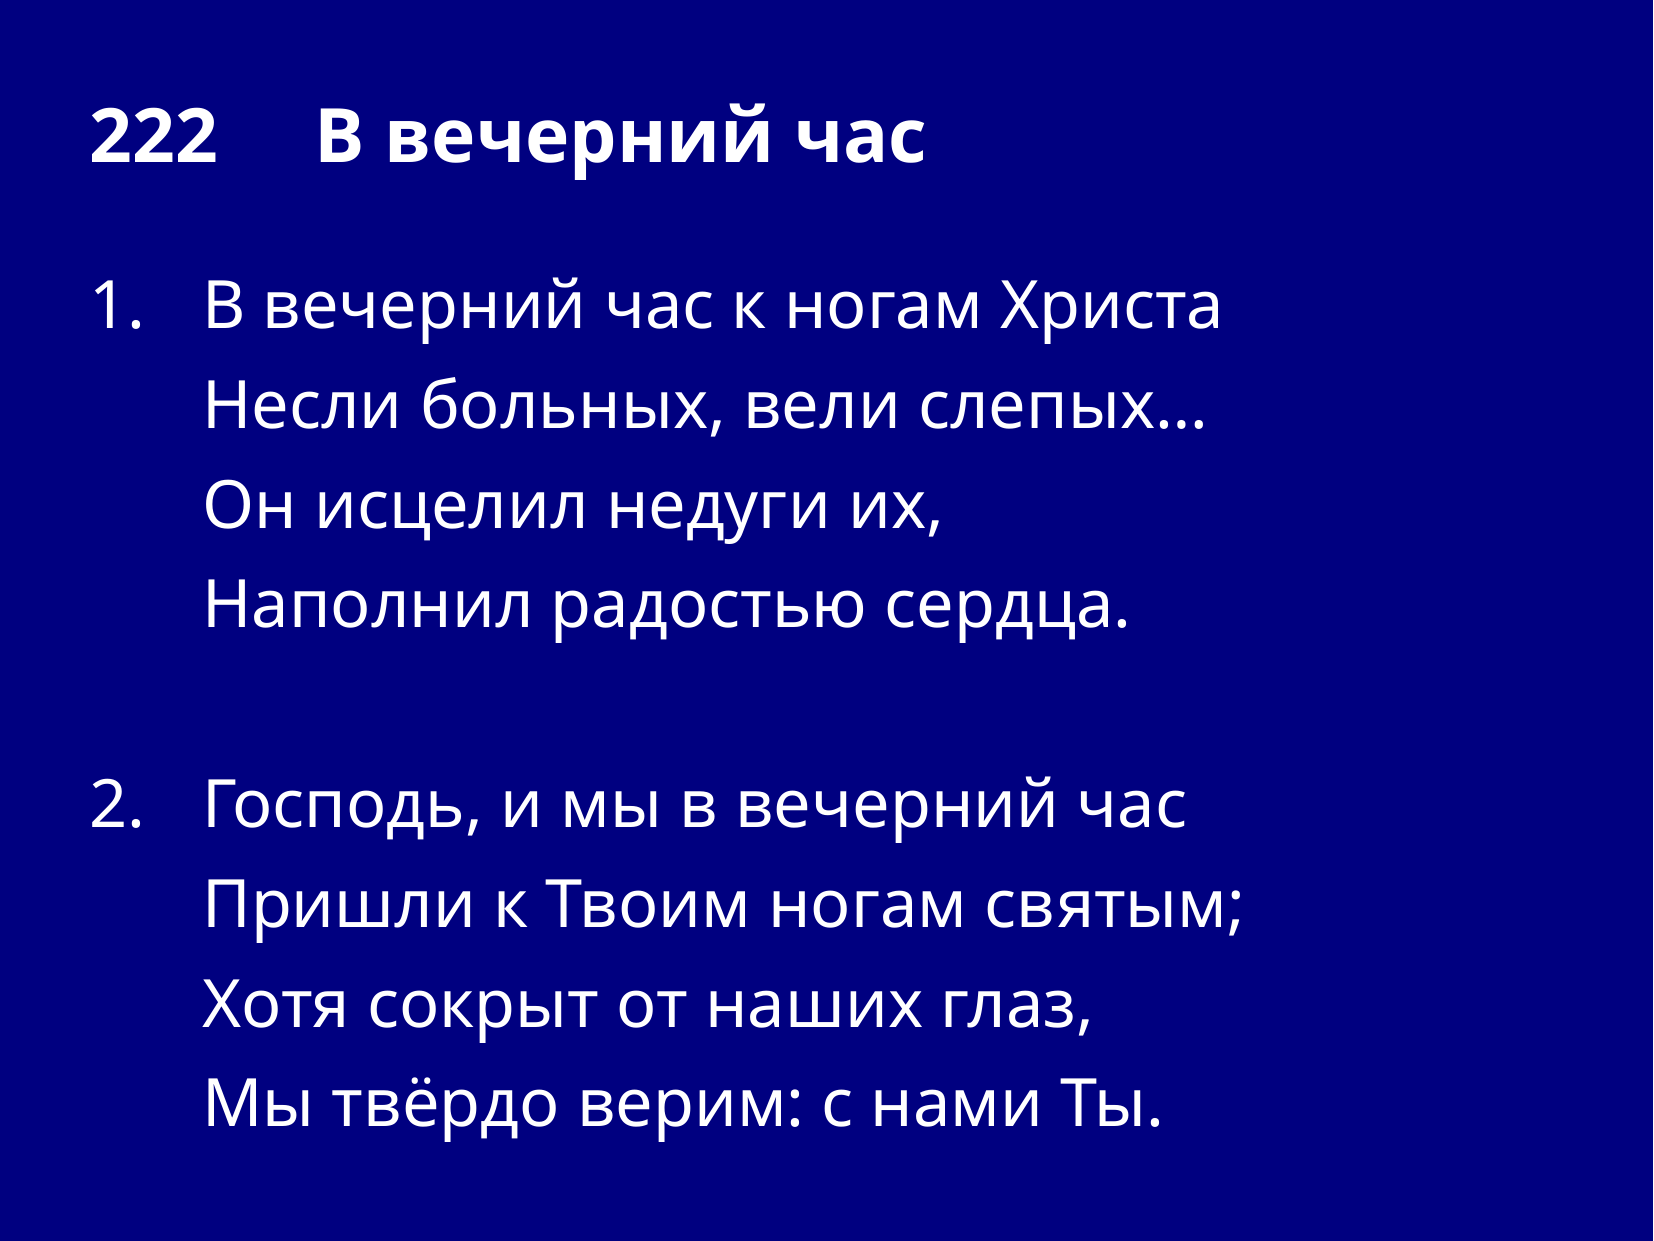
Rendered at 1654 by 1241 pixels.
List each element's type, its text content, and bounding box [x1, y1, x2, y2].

text_box 222 В вечерний час [75, 75, 1576, 188]
text_box 1. В вечерний час к ногам Христа Несли больных, вели слепых… Он исцелил недуги их, Наполнил радостью сердца. 2. Господь, и мы в вечерний час Пришли к Твоим ногам святым; Хотя сокрыт от наших глаз, Мы твёрдо верим: с нами Ты. [75, 188, 1576, 1163]
